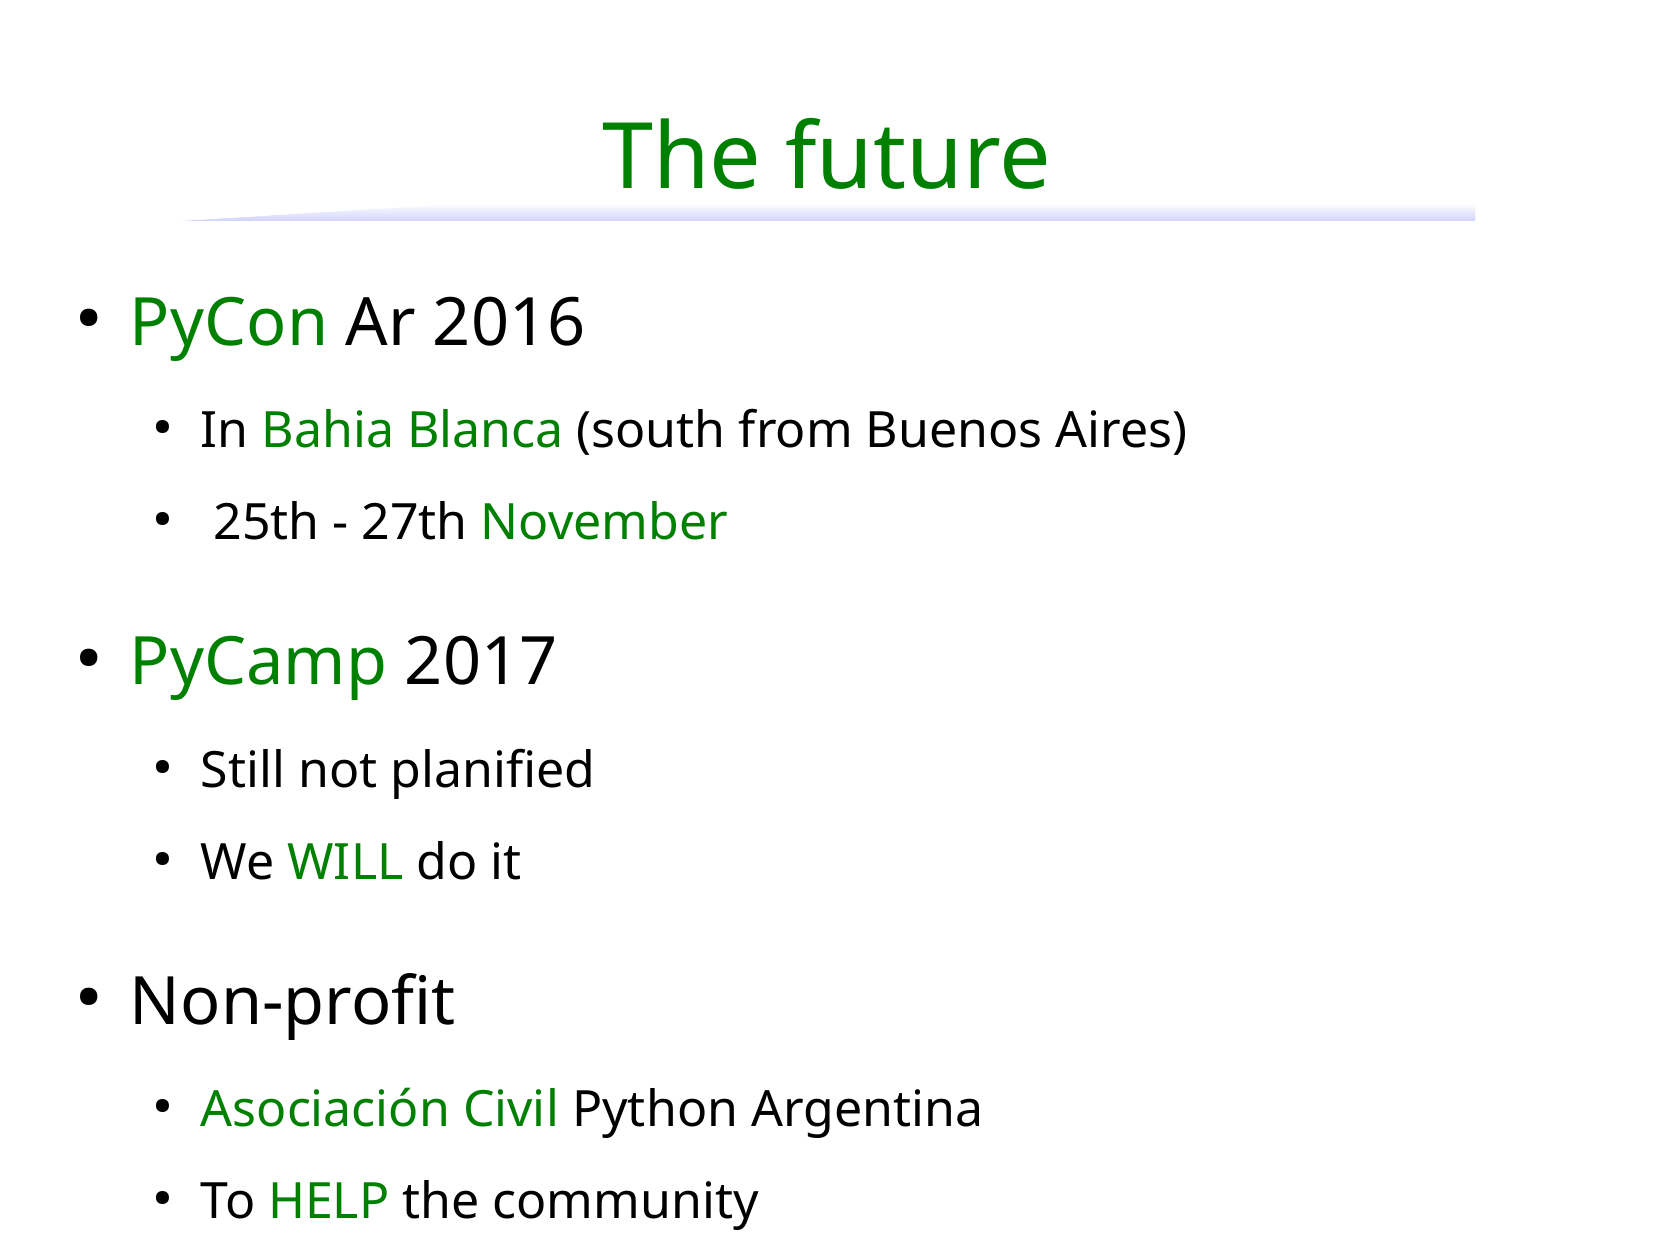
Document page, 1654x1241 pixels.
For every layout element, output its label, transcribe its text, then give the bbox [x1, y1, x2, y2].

list PyCon Ar 2016 In Bahia Blanca (south from Buenos Aires) 25th - 27th November PyCamp 2017 Still not planified We WILL do it Non-profit Asociación Civil Python Argentina To HELP the community [59, 274, 1595, 1123]
title The future [82, 49, 1571, 257]
